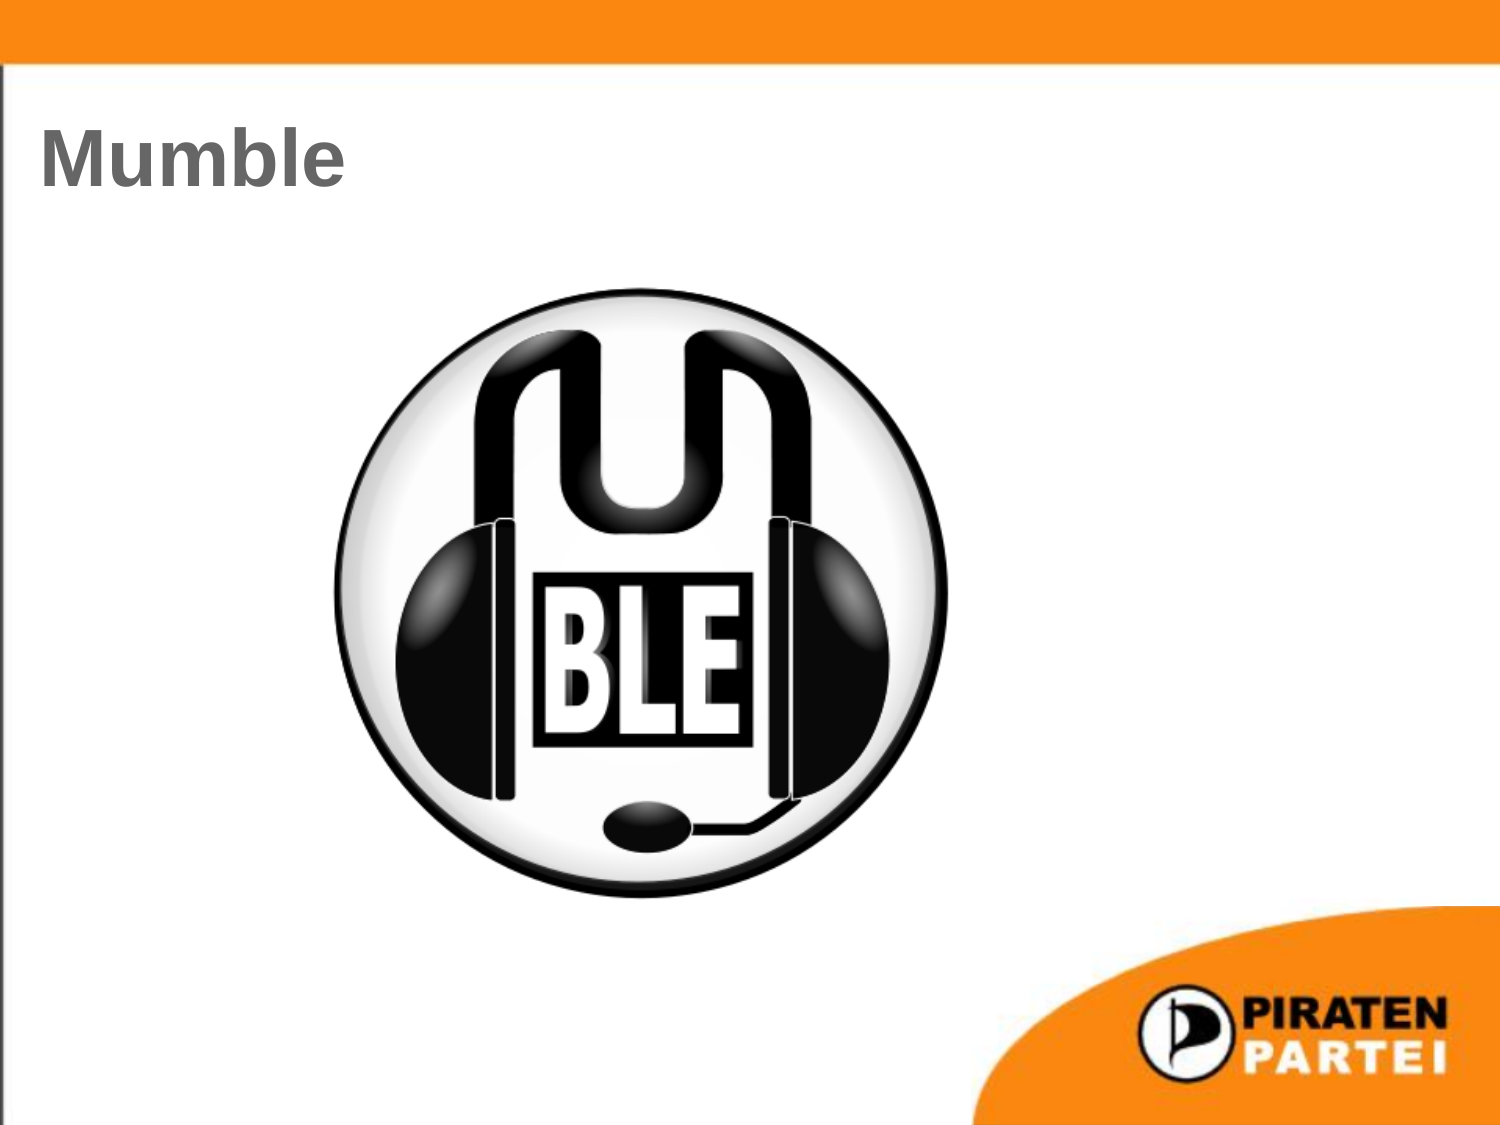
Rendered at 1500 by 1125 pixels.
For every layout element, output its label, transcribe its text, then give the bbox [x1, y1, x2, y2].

title Mumble [24, 97, 1375, 212]
picture [971, 906, 1500, 1125]
picture [327, 277, 953, 903]
